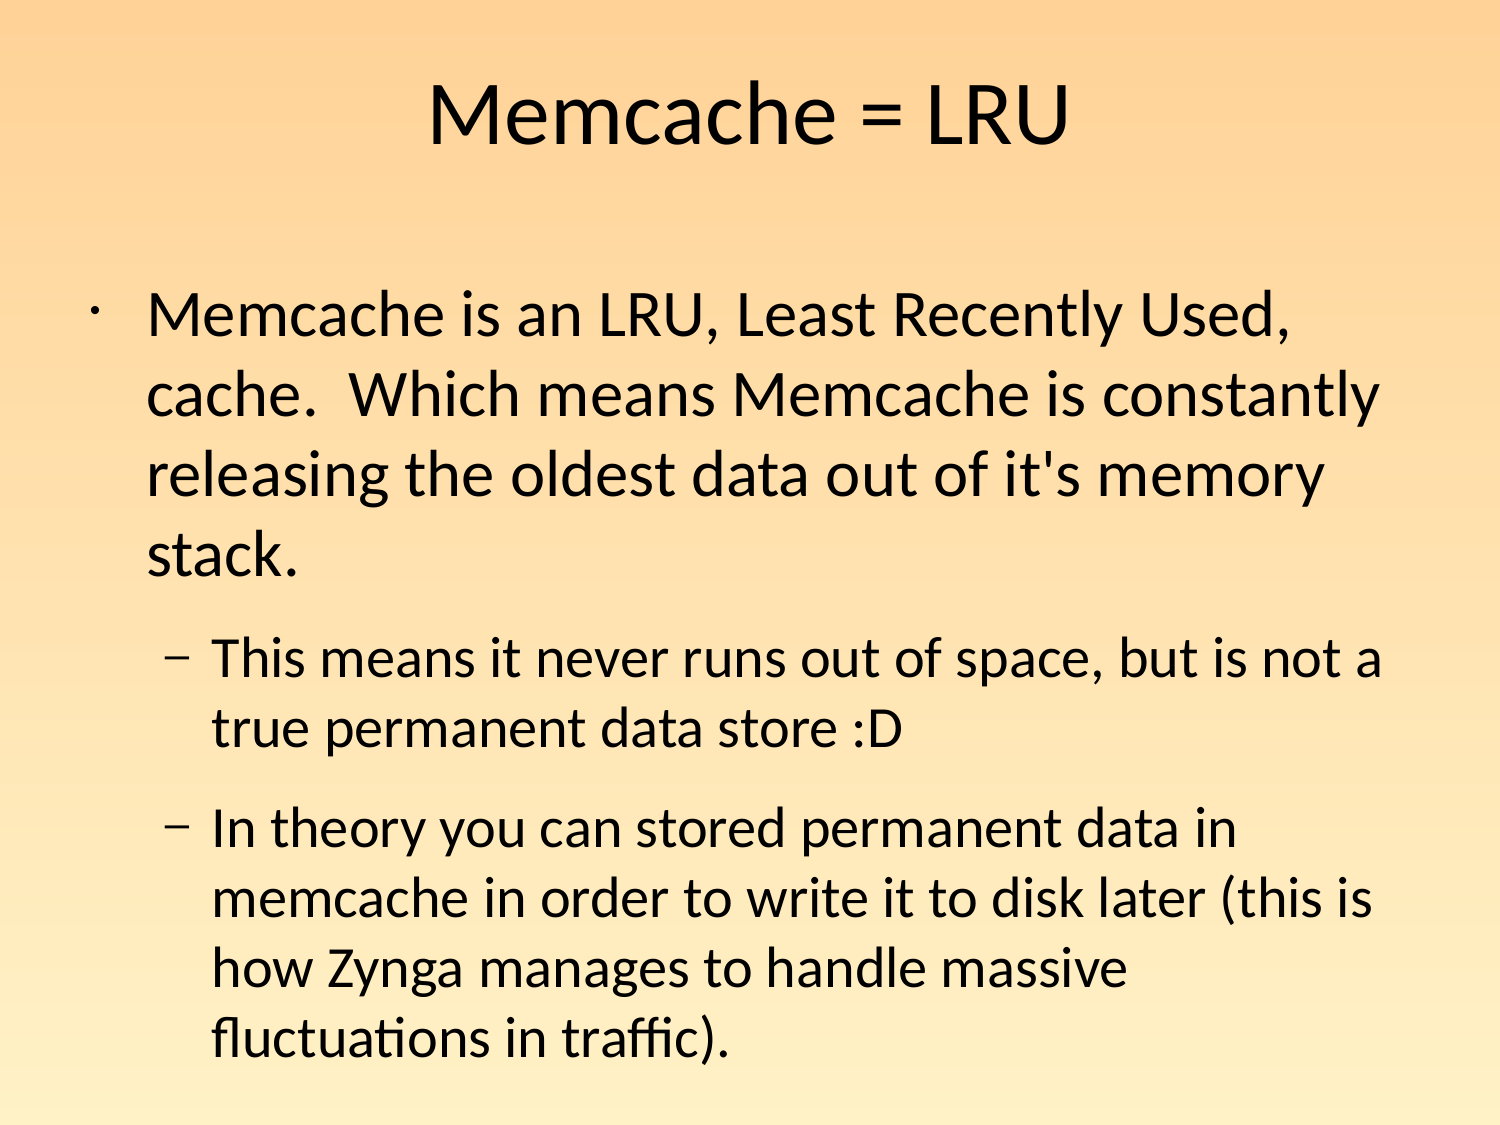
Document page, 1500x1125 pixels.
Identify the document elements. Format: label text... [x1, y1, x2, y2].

list Memcache is an LRU, Least Recently Used, cache. Which means Memcache is constantly releasing the oldest data out of it's memory stack. This means it never runs out of space, but is not a true permanent data store :D In theory you can stored permanent data in memcache in order to write it to disk later (this is how Zynga manages to handle massive fluctuations in traffic). [75, 262, 1425, 1005]
title Memcache = LRU [75, 45, 1425, 233]
